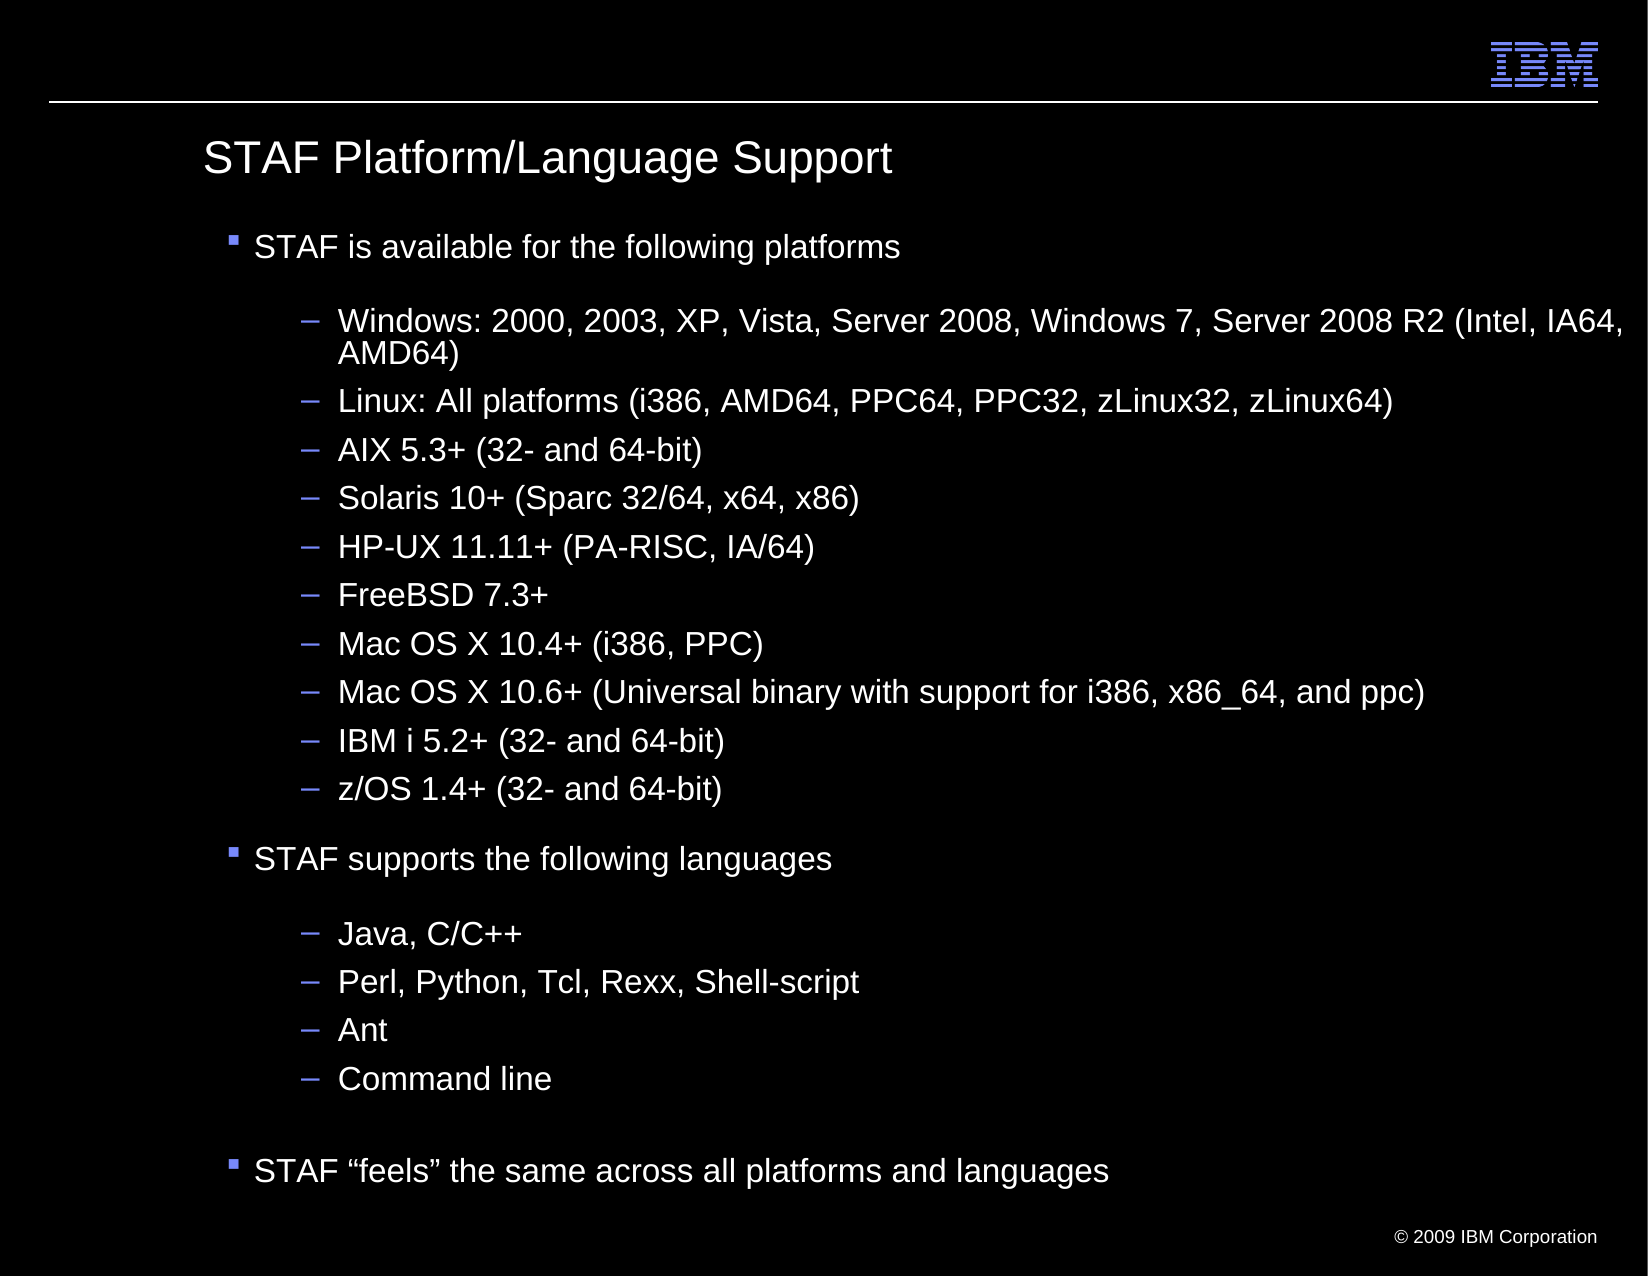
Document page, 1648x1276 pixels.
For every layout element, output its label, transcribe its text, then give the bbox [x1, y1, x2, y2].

text_box STAF is available for the following platforms Windows: 2000, 2003, XP, Vista, Server 2008, Windows 7, Server 2008 R2 (Intel, IA64, AMD64) Linux: All platforms (i386, AMD64, PPC64, PPC32, zLinux32, zLinux64) AIX 5.3+ (32- and 64-bit) Solaris 10+ (Sparc 32/64, x64, x86) HP-UX 11.11+ (PA-RISC, IA/64) FreeBSD 7.3+ Mac OS X 10.4+ (i386, PPC) Mac OS X 10.6+ (Universal binary with support for i386, x86_64, and ppc) IBM i 5.2+ (32- and 64-bit) z/OS 1.4+ (32- and 64-bit) STAF supports the following languages Java, C/C++ Perl, Python, Tcl, Rexx, Shell-script Ant Command line STAF “feels” the same across all platforms and languages [211, 225, 1648, 1197]
picture [1491, 42, 1598, 87]
title STAF Platform/Language Support [186, 125, 1648, 219]
